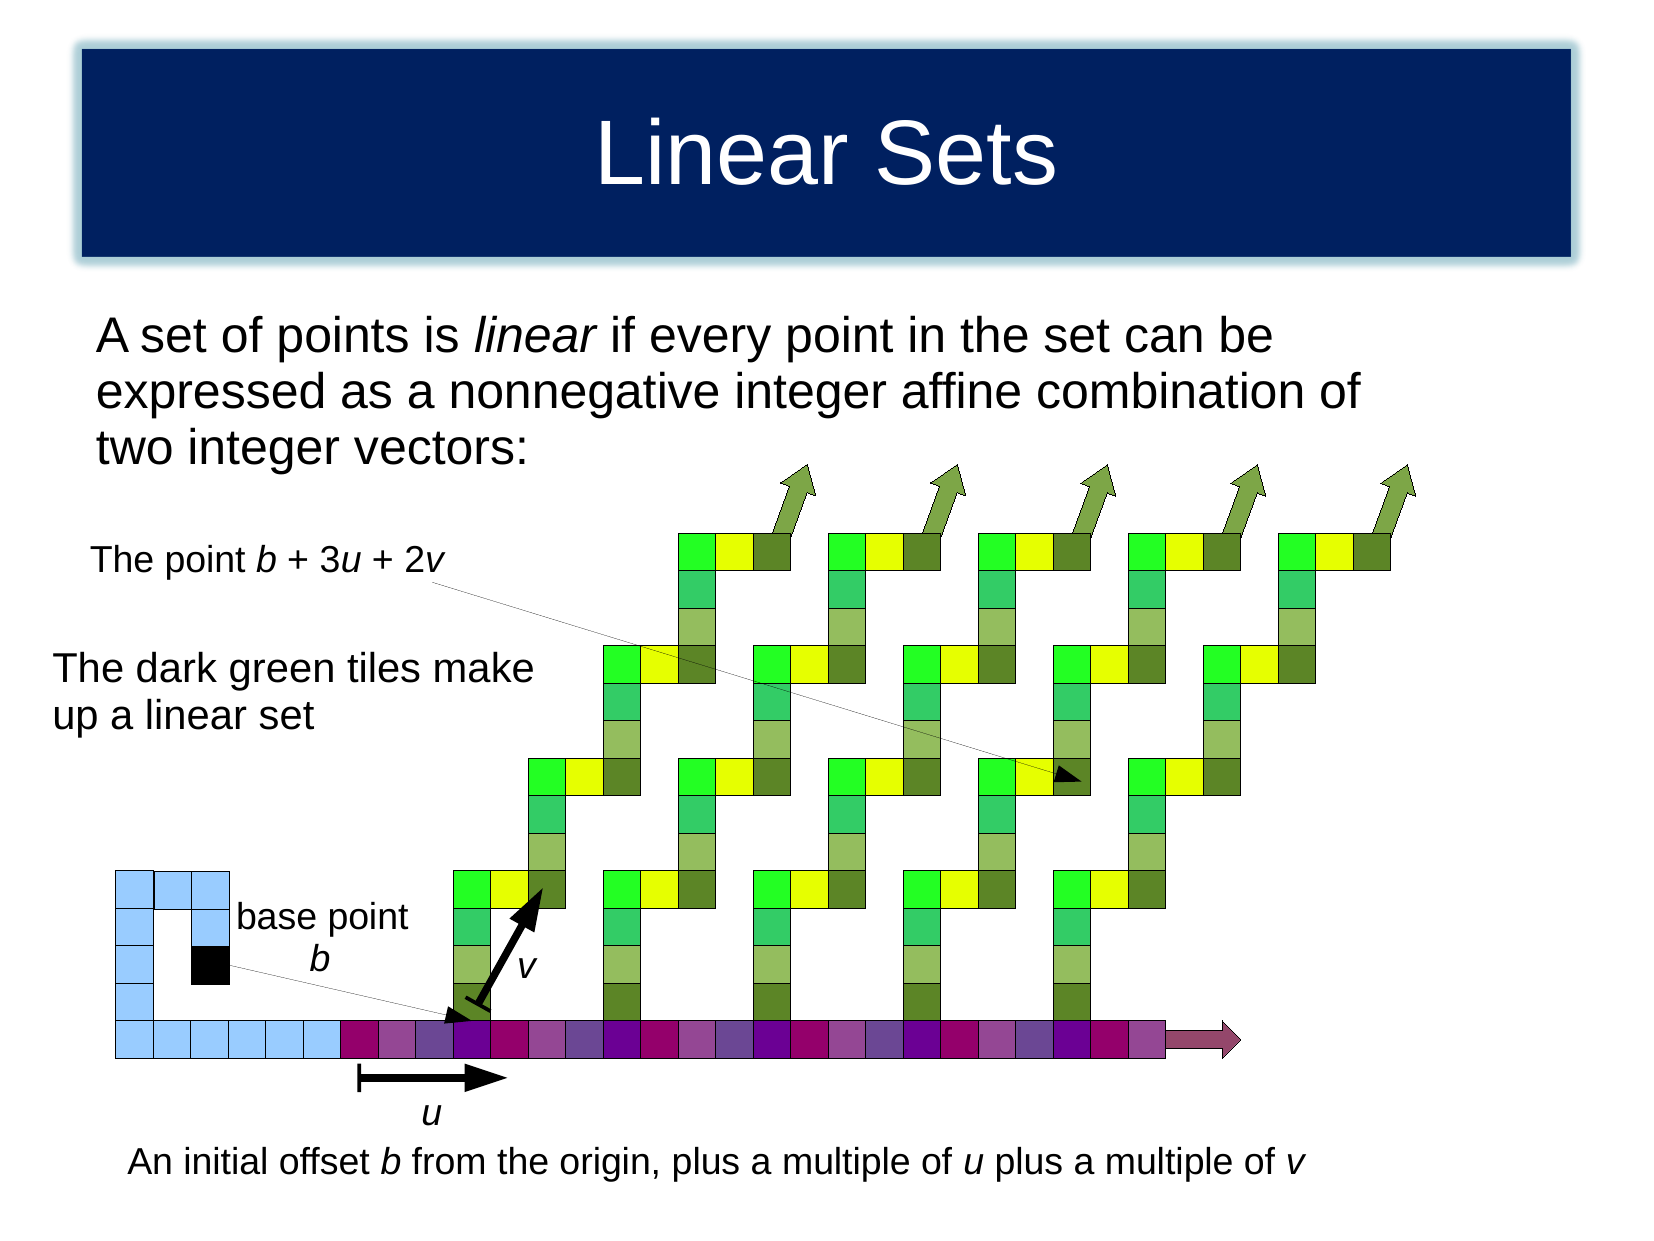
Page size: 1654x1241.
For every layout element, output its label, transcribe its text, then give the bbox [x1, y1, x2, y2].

text_box The point b + 3u + 2v [75, 531, 488, 589]
text_box [115, 520, 1398, 1059]
text_box The dark green tiles make up a linear set [37, 637, 562, 751]
text_box [903, 520, 1098, 738]
text_box [603, 682, 791, 937]
text_box [641, 520, 798, 668]
text_box An initial offset b from the origin, plus a multiple of u plus a multiple of v [112, 1133, 1320, 1190]
text_box u [406, 1083, 457, 1133]
picture [61, 28, 1592, 278]
text_box [483, 991, 491, 1008]
text_box [753, 520, 948, 691]
text_box v [502, 937, 665, 995]
text_box Linear Sets [82, 49, 1571, 257]
text_box A set of points is linear if every point in the set can be expressed as a nonnegative integer affine combination of two integer vectors: [81, 300, 1538, 520]
text_box base point b [221, 888, 424, 987]
